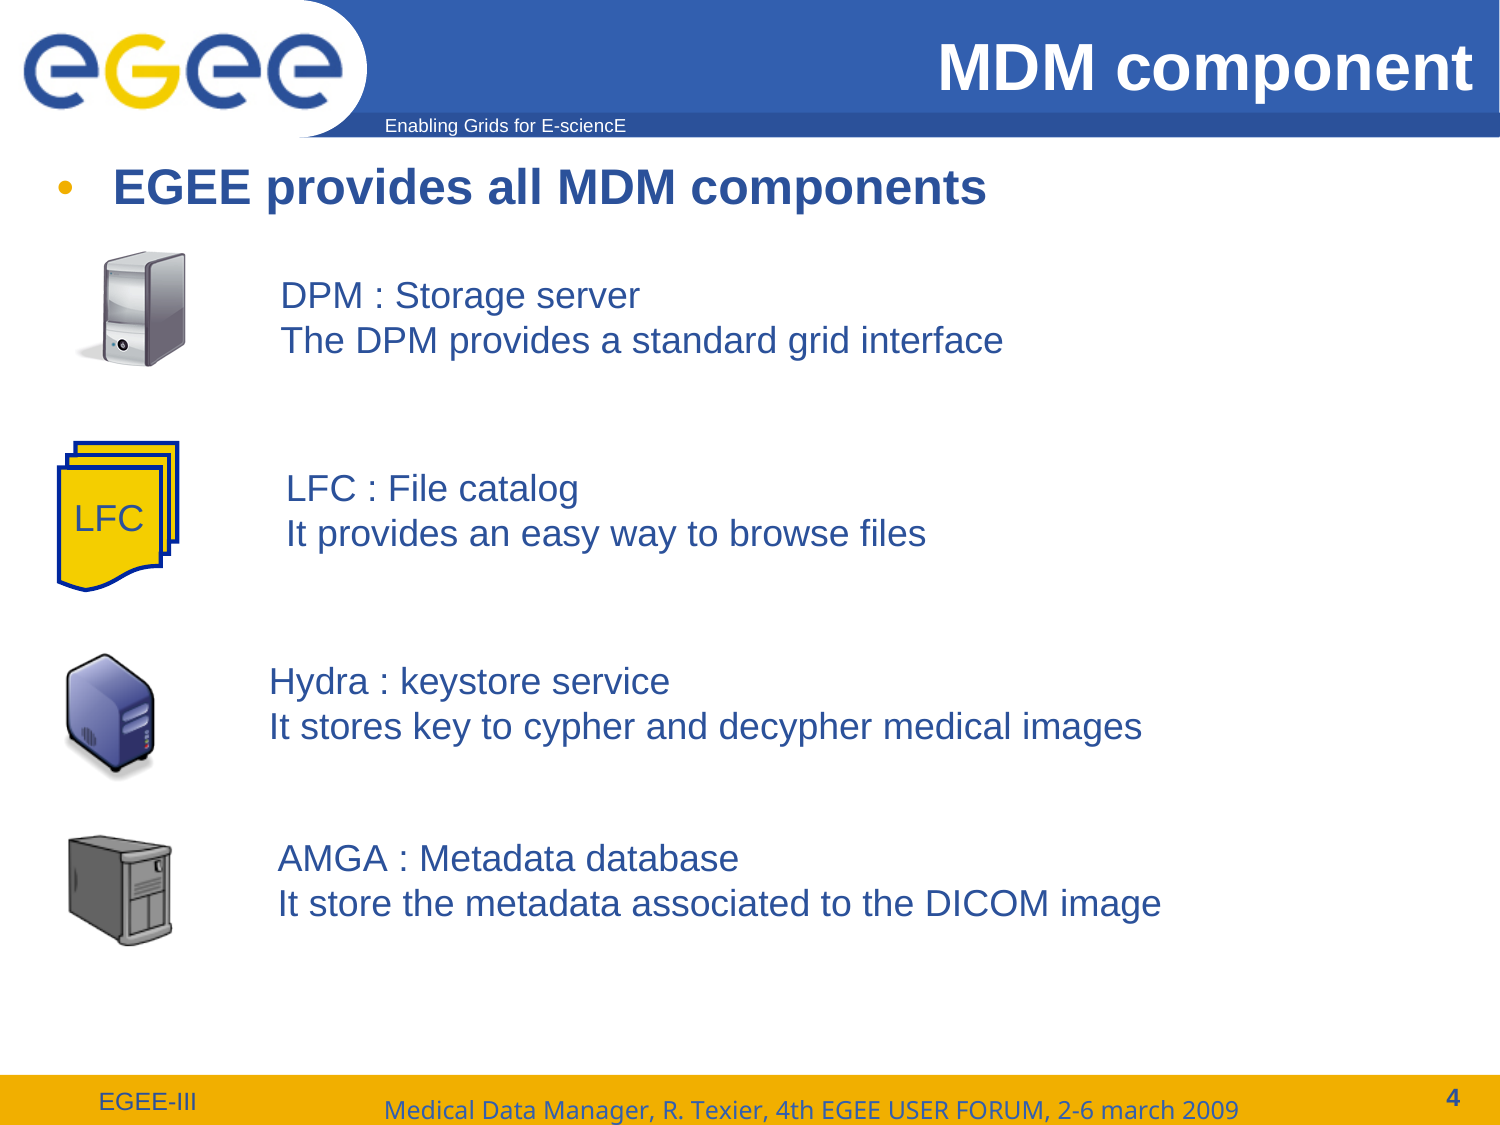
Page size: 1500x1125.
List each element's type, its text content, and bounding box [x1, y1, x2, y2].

title MDM component [369, 10, 1475, 124]
text_box LFC [59, 442, 178, 591]
picture [59, 236, 206, 384]
text_box Hydra : keystore service It stores key to cypher and decypher medical images [254, 649, 1170, 755]
text_box LFC : File catalog It provides an easy way to browse files [271, 456, 942, 562]
picture [18, 30, 349, 112]
text_box AMGA : Metadata database It store the metadata associated to the DICOM image [262, 826, 1178, 932]
picture [59, 649, 185, 975]
list EGEE provides all MDM components [56, 159, 1466, 266]
text_box DPM : Storage server The DPM provides a standard grid interface [265, 263, 1329, 414]
